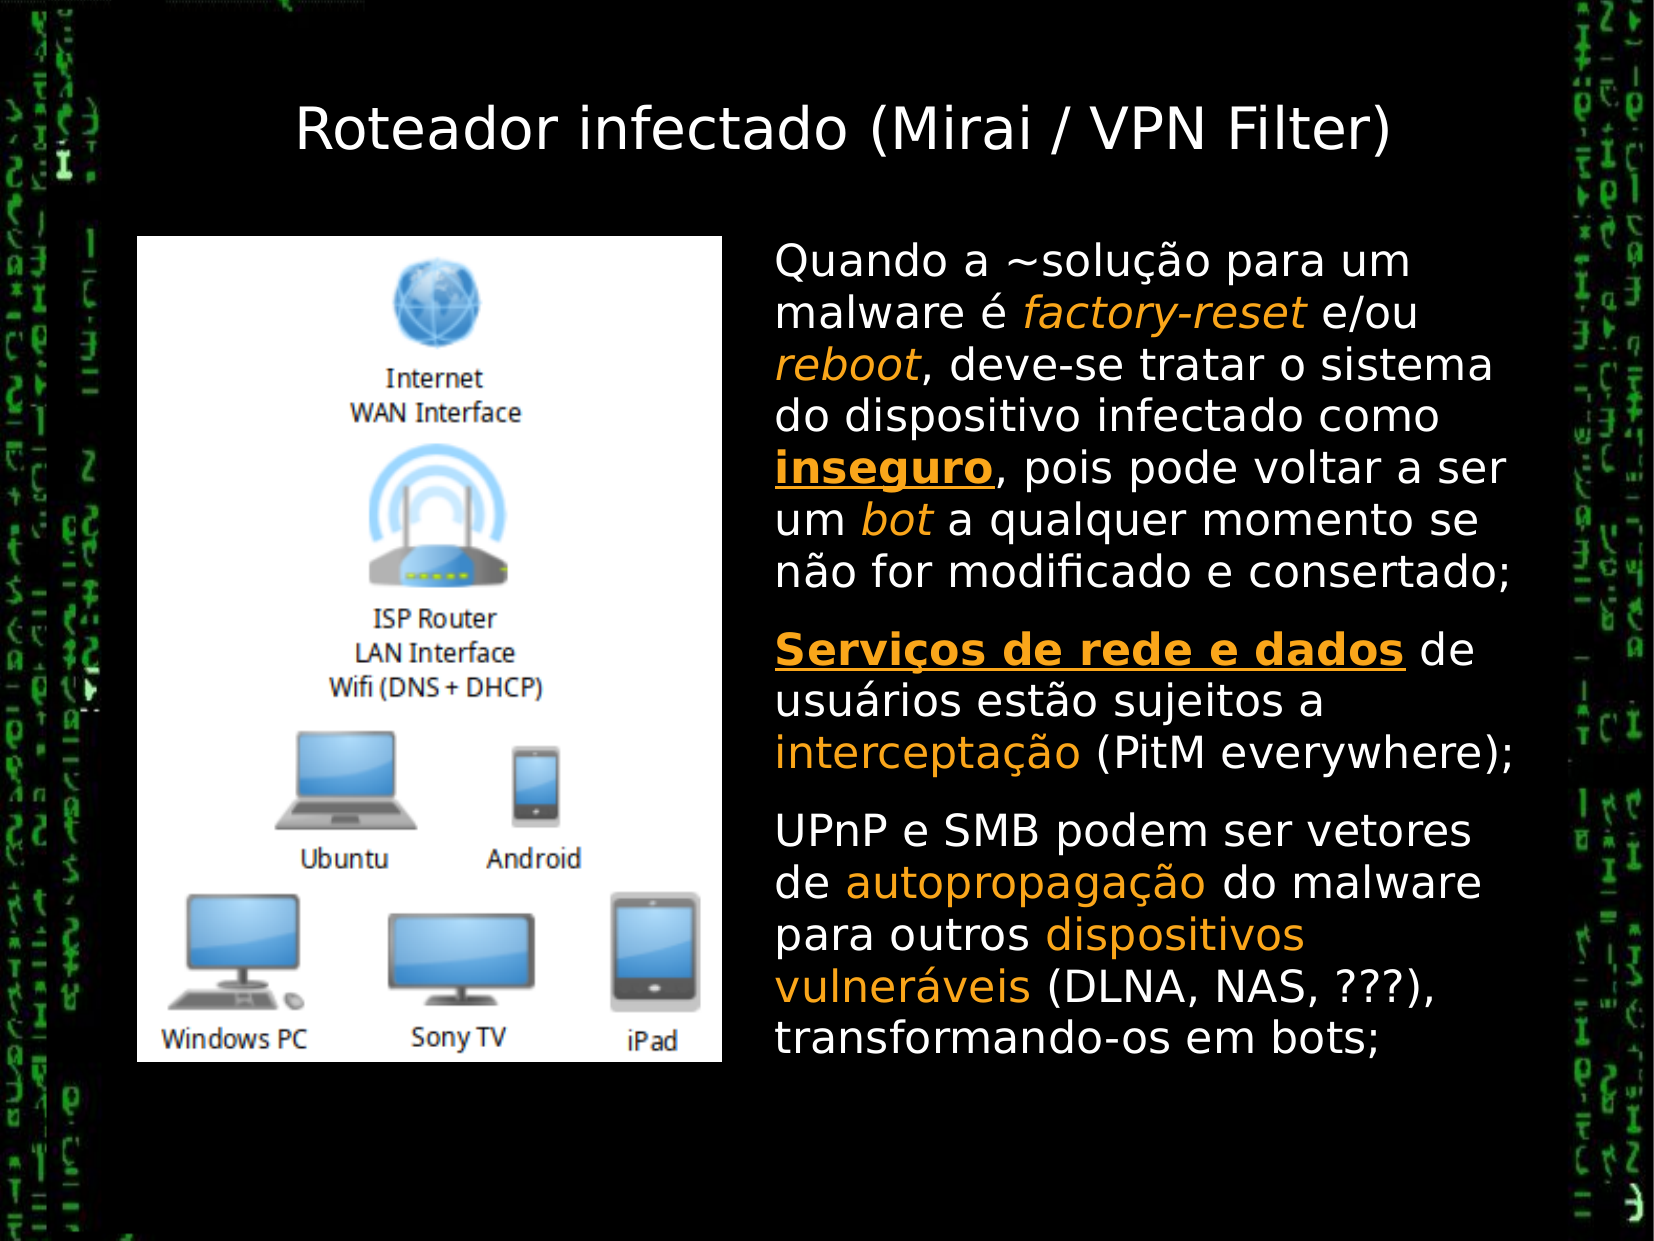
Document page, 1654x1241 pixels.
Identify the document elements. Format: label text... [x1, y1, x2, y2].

title Roteador infectado (Mirai / VPN Filter) [82, 25, 1571, 233]
list Quando a ~solução para um malware é factory-reset e/ou reboot, deve-se tratar o sistema do dispositivo infectado como inseguro, pois pode voltar a ser um bot a qualquer momento se não for modificado e consertado; Serviços de rede e dados de usuários estão sujeitos a interceptação (PitM everywhere); UPnP e SMB podem ser vetores de autopropagação do malware para outros dispositivos vulneráveis (DLNA, NAS, ???), transformando-os em bots; [711, 235, 1531, 1081]
picture [0, 0, 1654, 1241]
